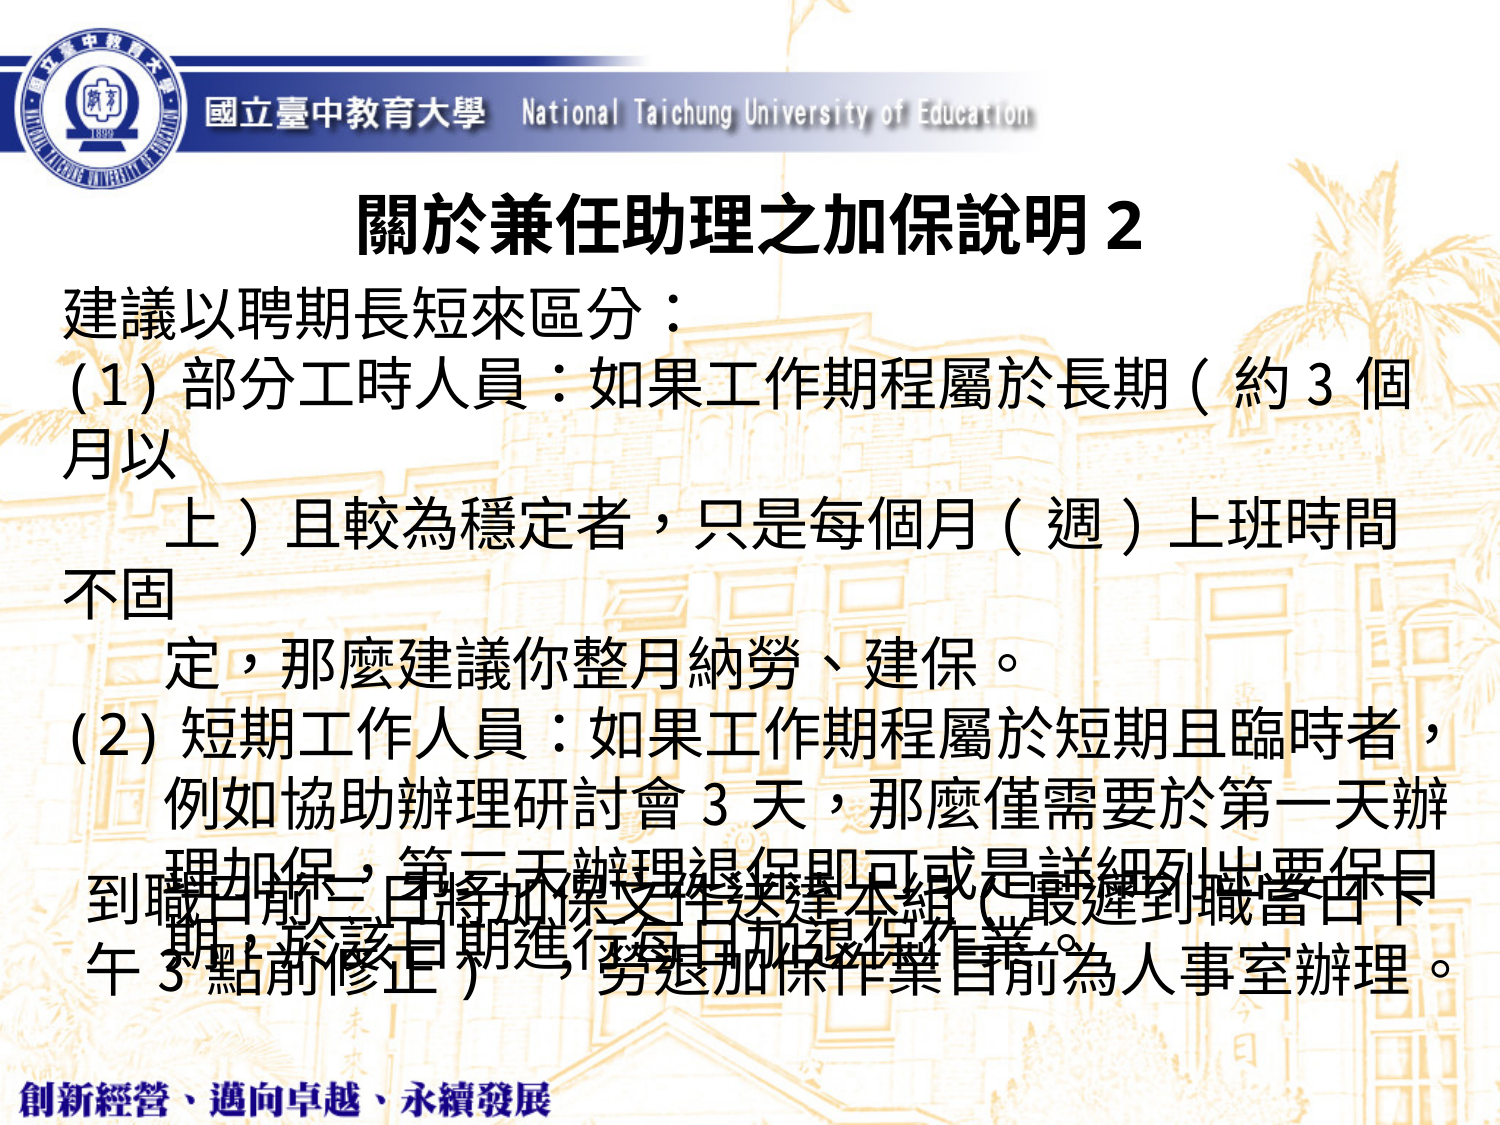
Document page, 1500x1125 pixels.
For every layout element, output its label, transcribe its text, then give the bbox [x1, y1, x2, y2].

text_box 到職日前三日將加保文件送達本組(最遲到職當日下午3點前修正) ，勞退加保作業目前為人事室辦理。 [70, 855, 1454, 1011]
title 關於兼任助理之加保說明2 [0, 163, 1500, 282]
picture [0, 0, 1500, 163]
picture [0, 282, 1500, 1125]
text_box 建議以聘期長短來區分： (1)部分工時人員：如果工作期程屬於長期(約3個月以 上)且較為穩定者，只是每個月(週)上班時間不固 定，那麼建議你整月納勞、建保。 (2)短期工作人員：如果工作期程屬於短期且臨時者， 例如協助辦理研討會3天，那麼僅需要於第一天辦 理加保，第三天辦理退保即可或是詳細列出要保日 期，於該日期進行每日加退保作業。 [46, 269, 1465, 985]
